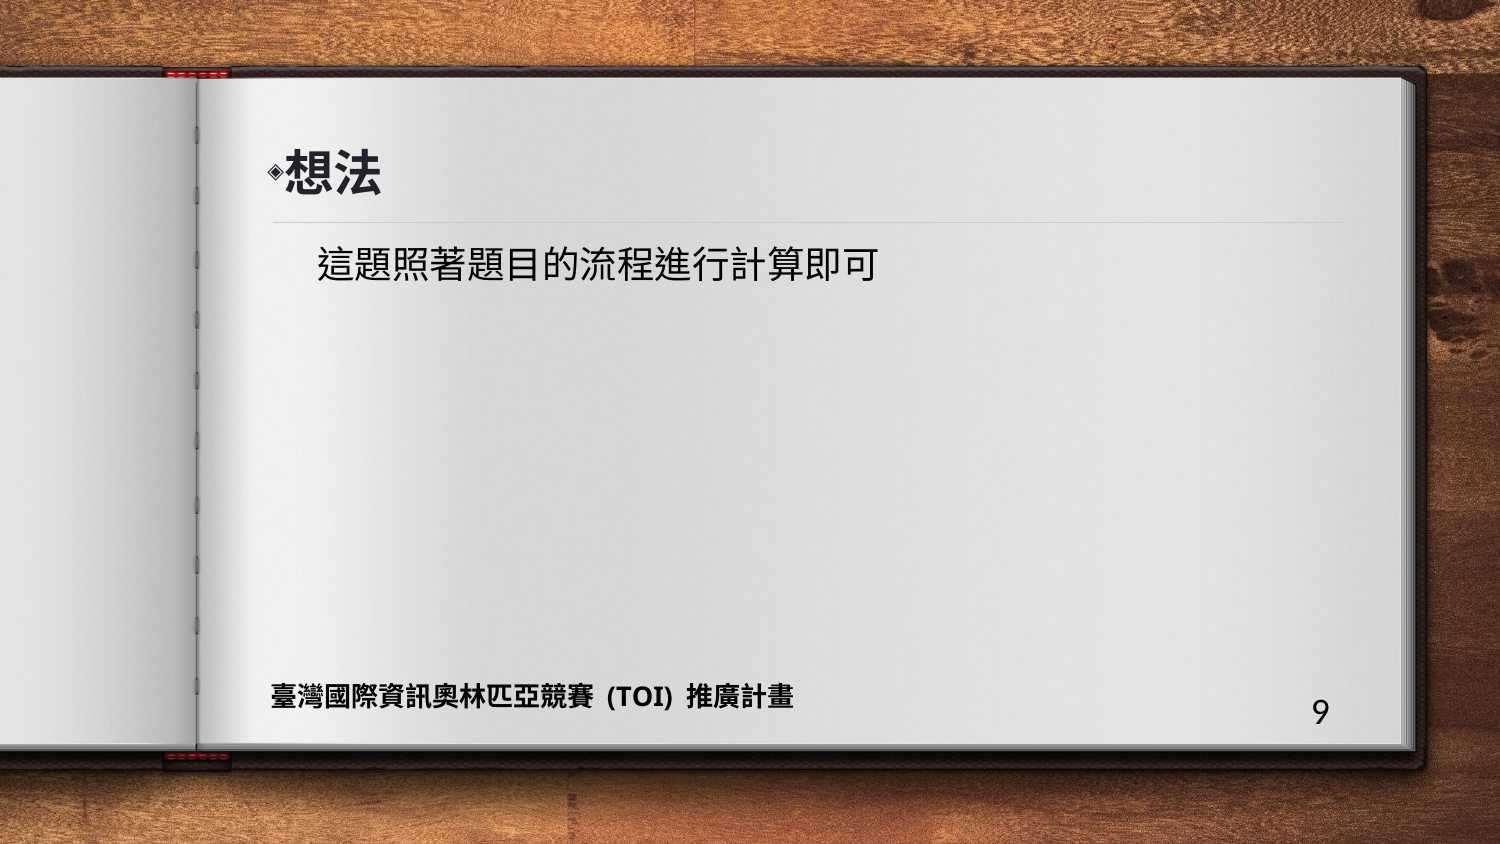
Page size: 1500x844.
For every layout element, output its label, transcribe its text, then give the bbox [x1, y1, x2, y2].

text_box 9 [1295, 672, 1386, 737]
text_box 這題照著題目的流程進行計算即可 [302, 233, 1045, 295]
list 想法 [252, 126, 1194, 216]
